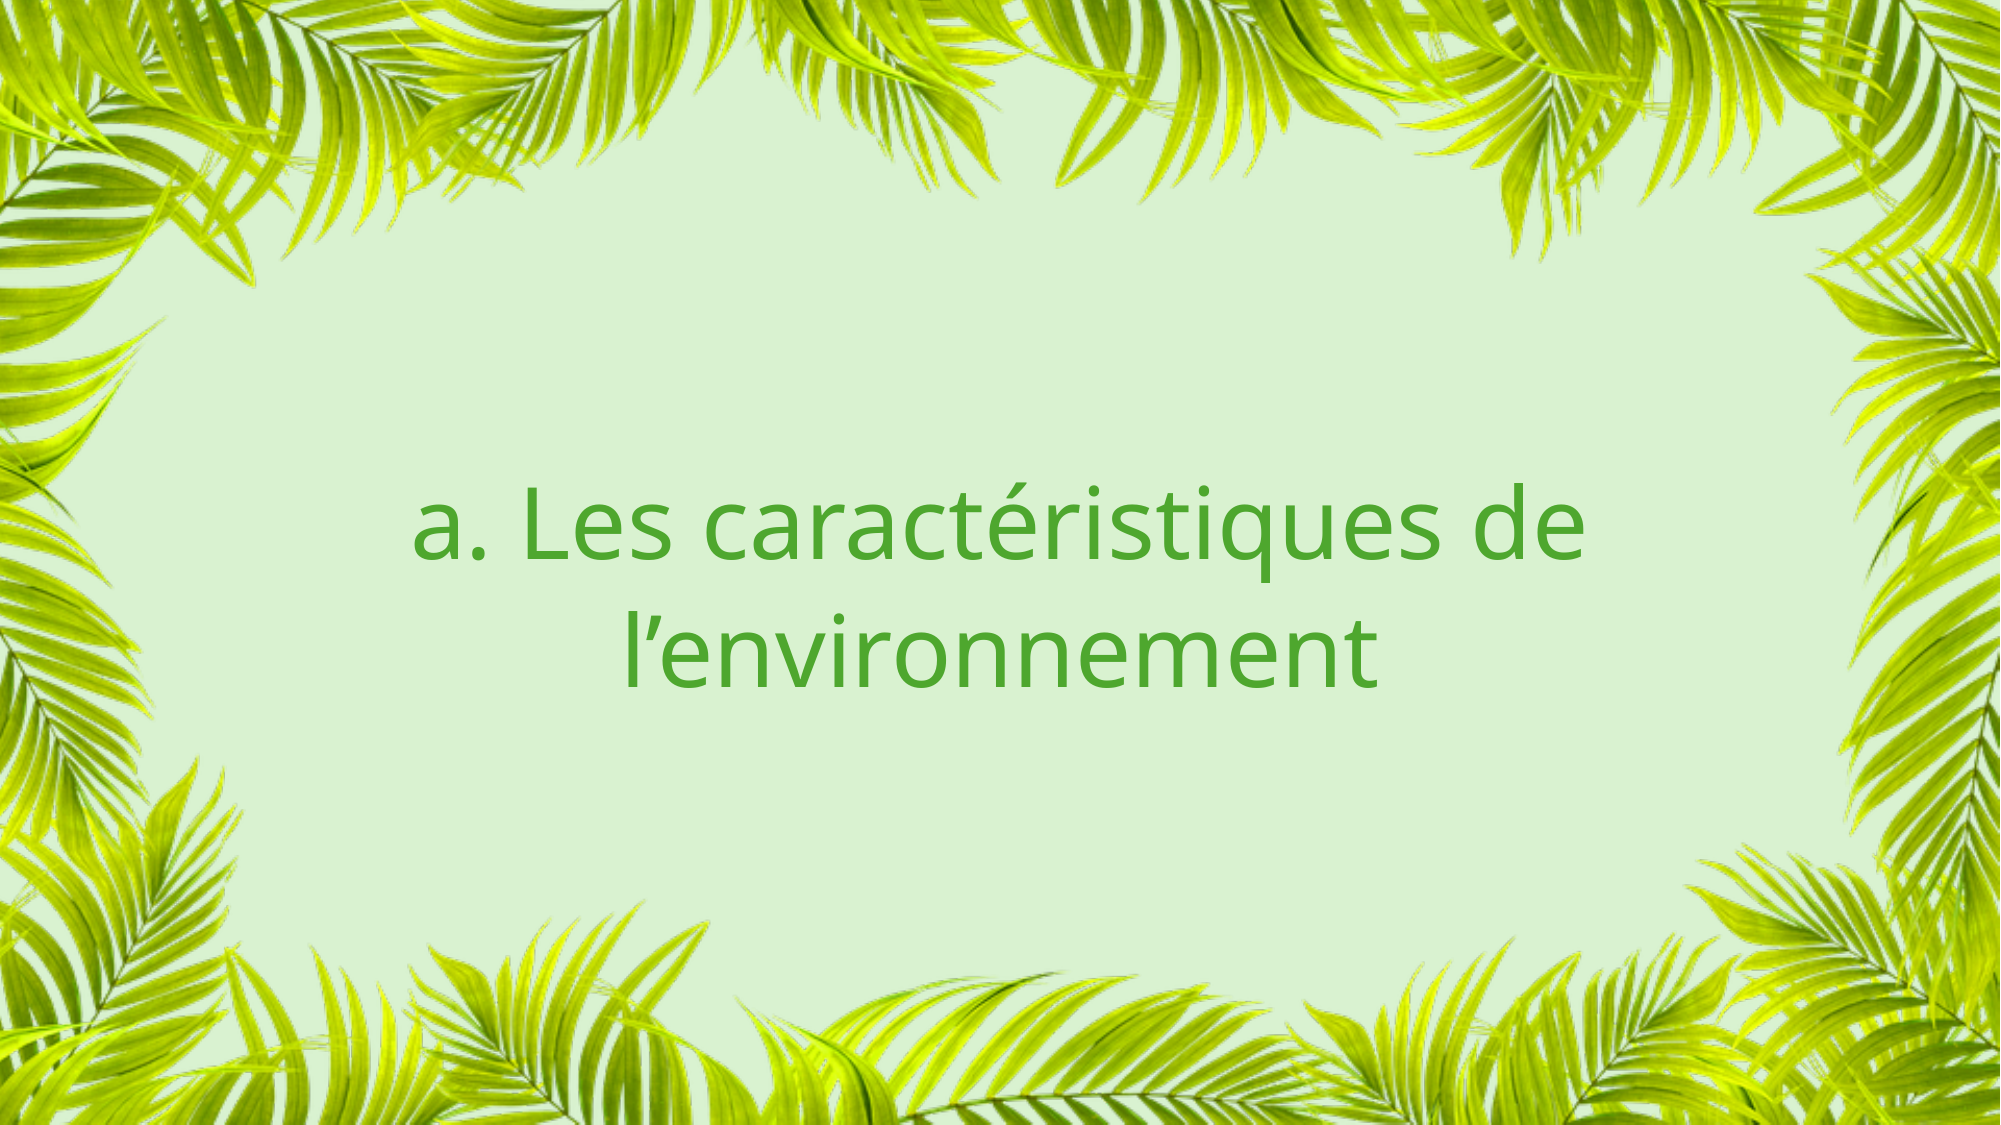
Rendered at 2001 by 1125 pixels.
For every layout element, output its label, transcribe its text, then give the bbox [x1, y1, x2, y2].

text_box a. Les caractéristiques de l’environnement [136, 443, 1864, 861]
picture [0, 0, 2000, 1125]
